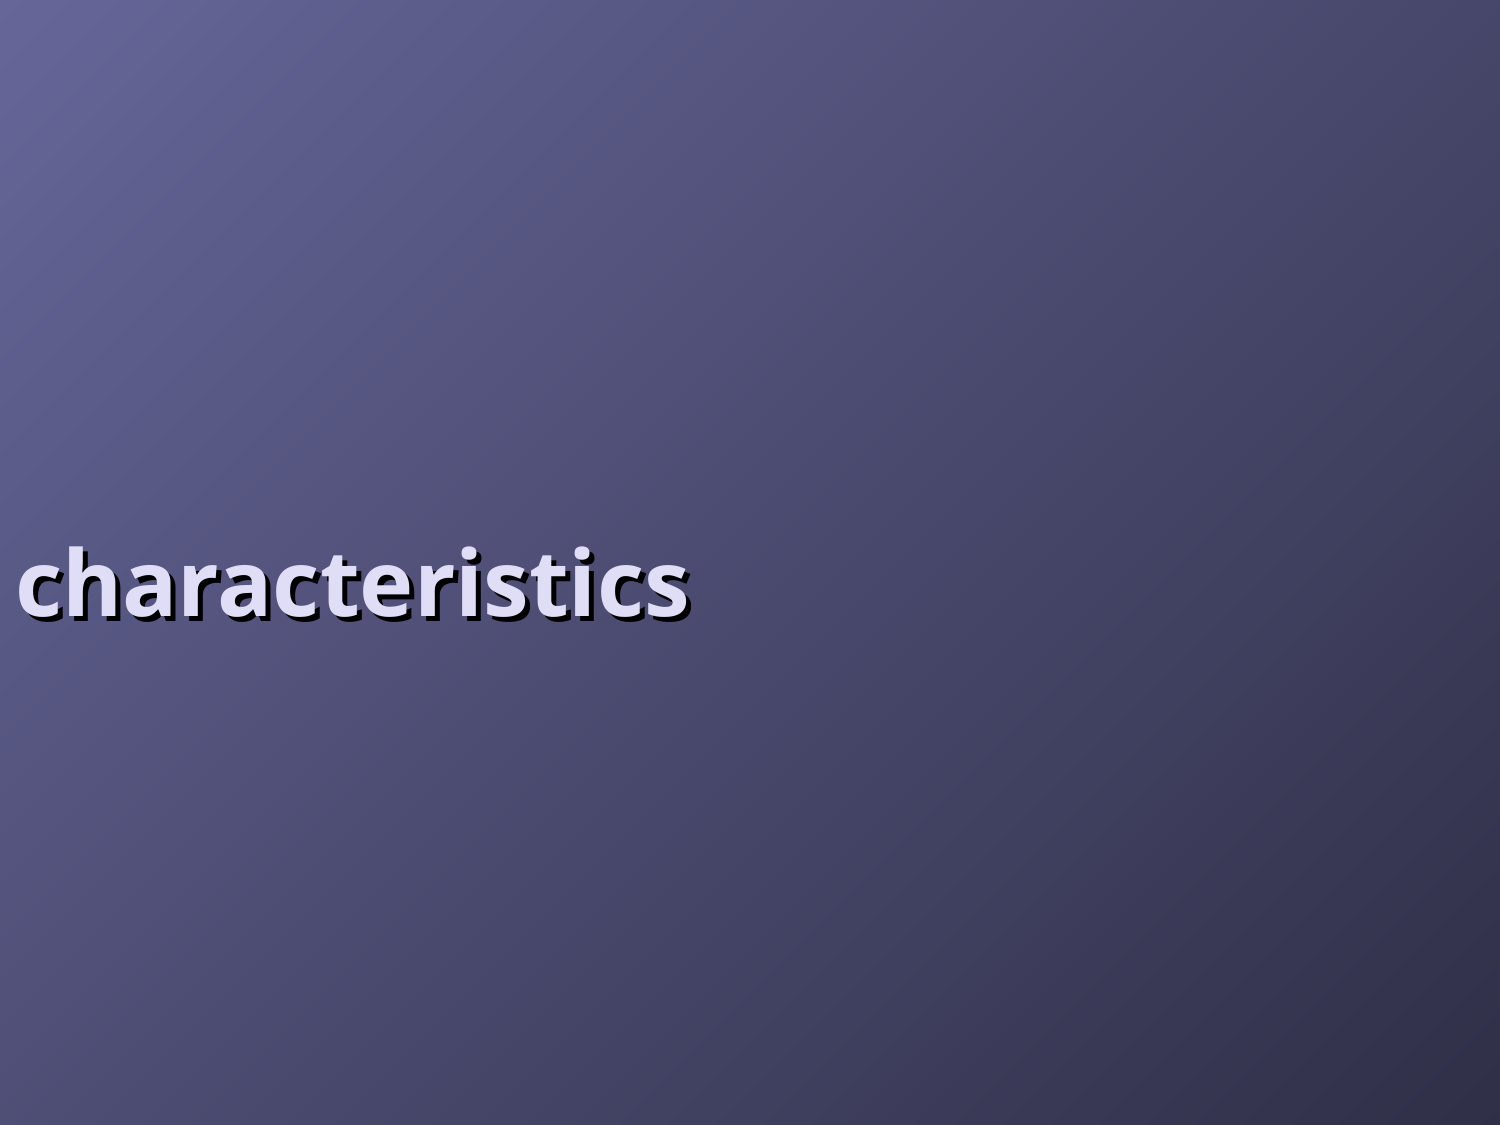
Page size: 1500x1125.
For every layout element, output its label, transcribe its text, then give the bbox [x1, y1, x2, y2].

title characteristics [0, 487, 1500, 676]
